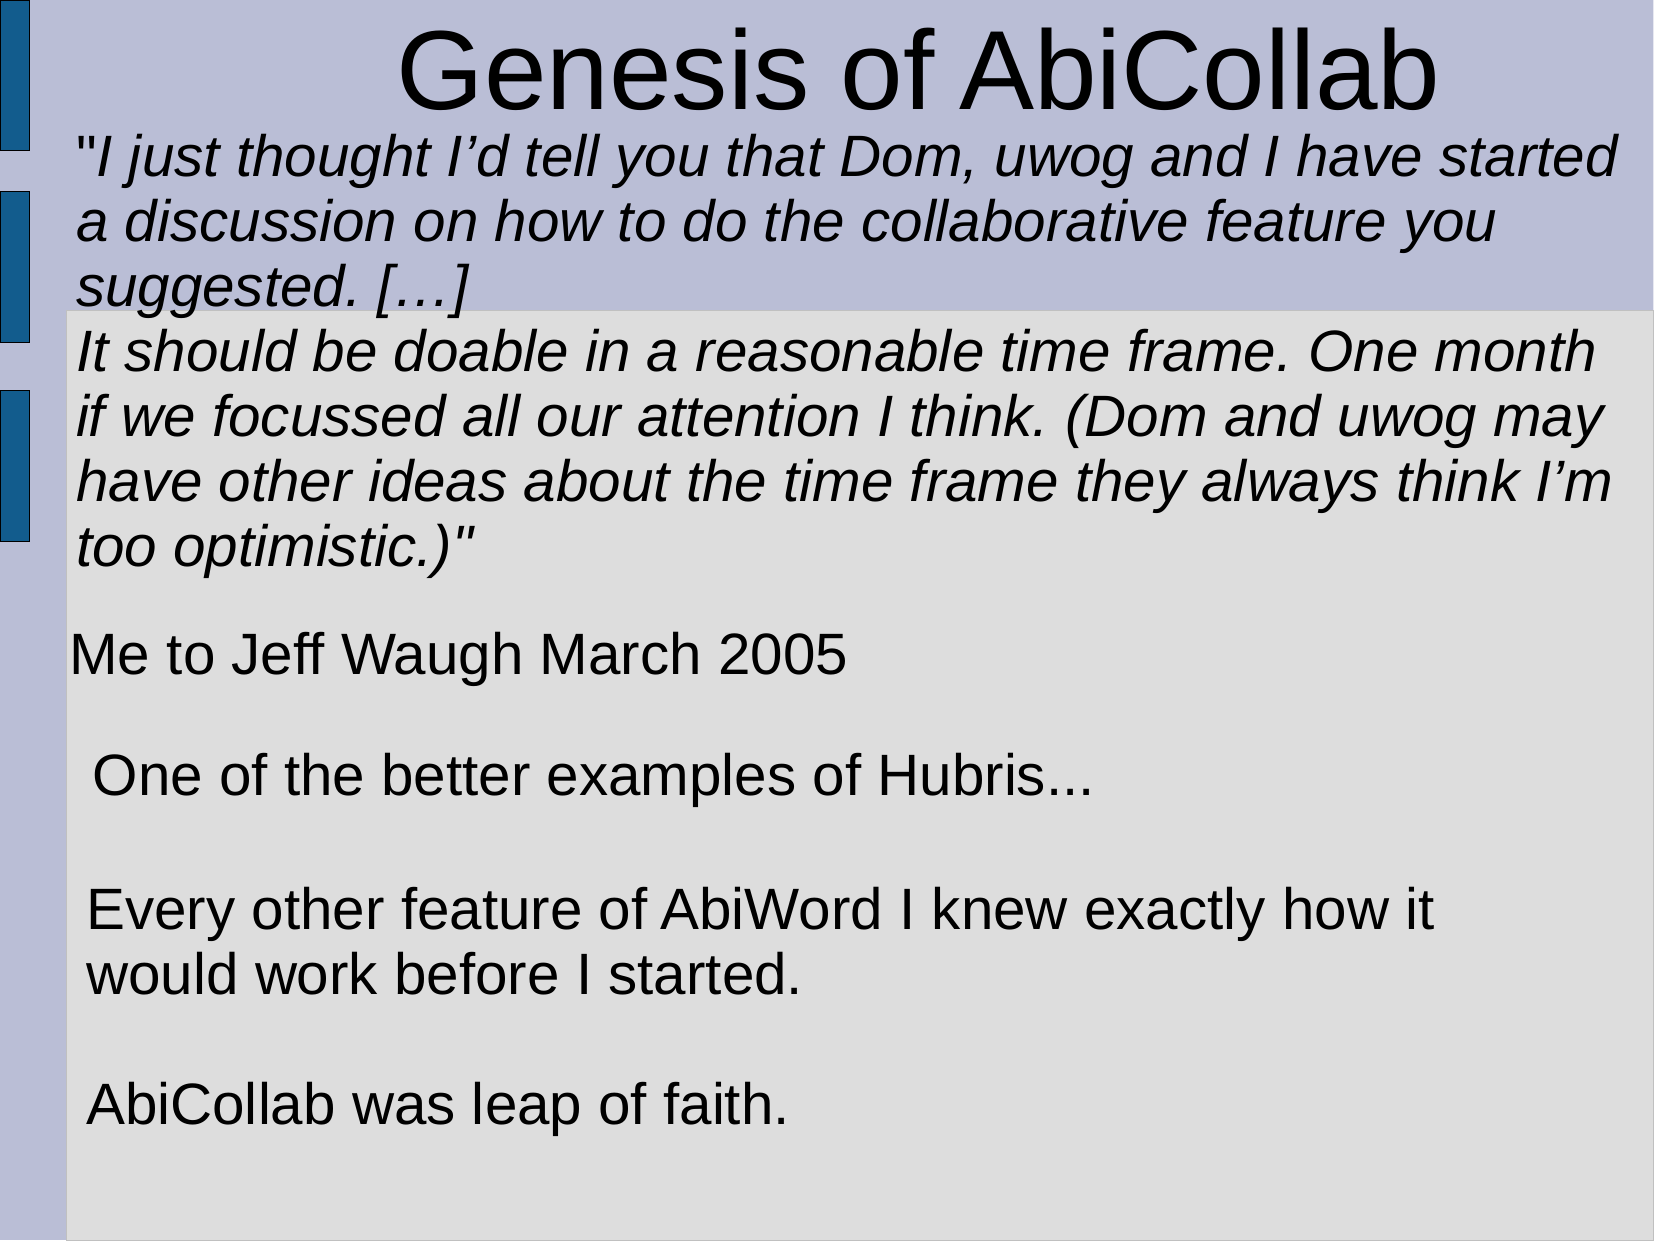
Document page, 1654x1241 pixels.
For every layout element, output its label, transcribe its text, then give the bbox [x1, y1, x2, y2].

text_box Genesis of AbiCollab [382, 0, 1457, 116]
text_box One of the better examples of Hubris... [78, 734, 1110, 815]
text_box Every other feature of AbiWord I knew exactly how it would work before I started. AbiCollab was leap of faith. [71, 869, 1466, 1175]
text_box Me to Jeff Waugh March 2005 [54, 614, 864, 712]
text_box "I just thought I’d tell you that Dom, uwog and I have started a discussion on how to do the collaborative feature you suggested. […] It should be doable in a reasonable time frame. One month if we focussed all our attention I think. (Dom and uwog may have other ideas about the time frame they always think I’m too optimistic.)" [61, 116, 1637, 587]
